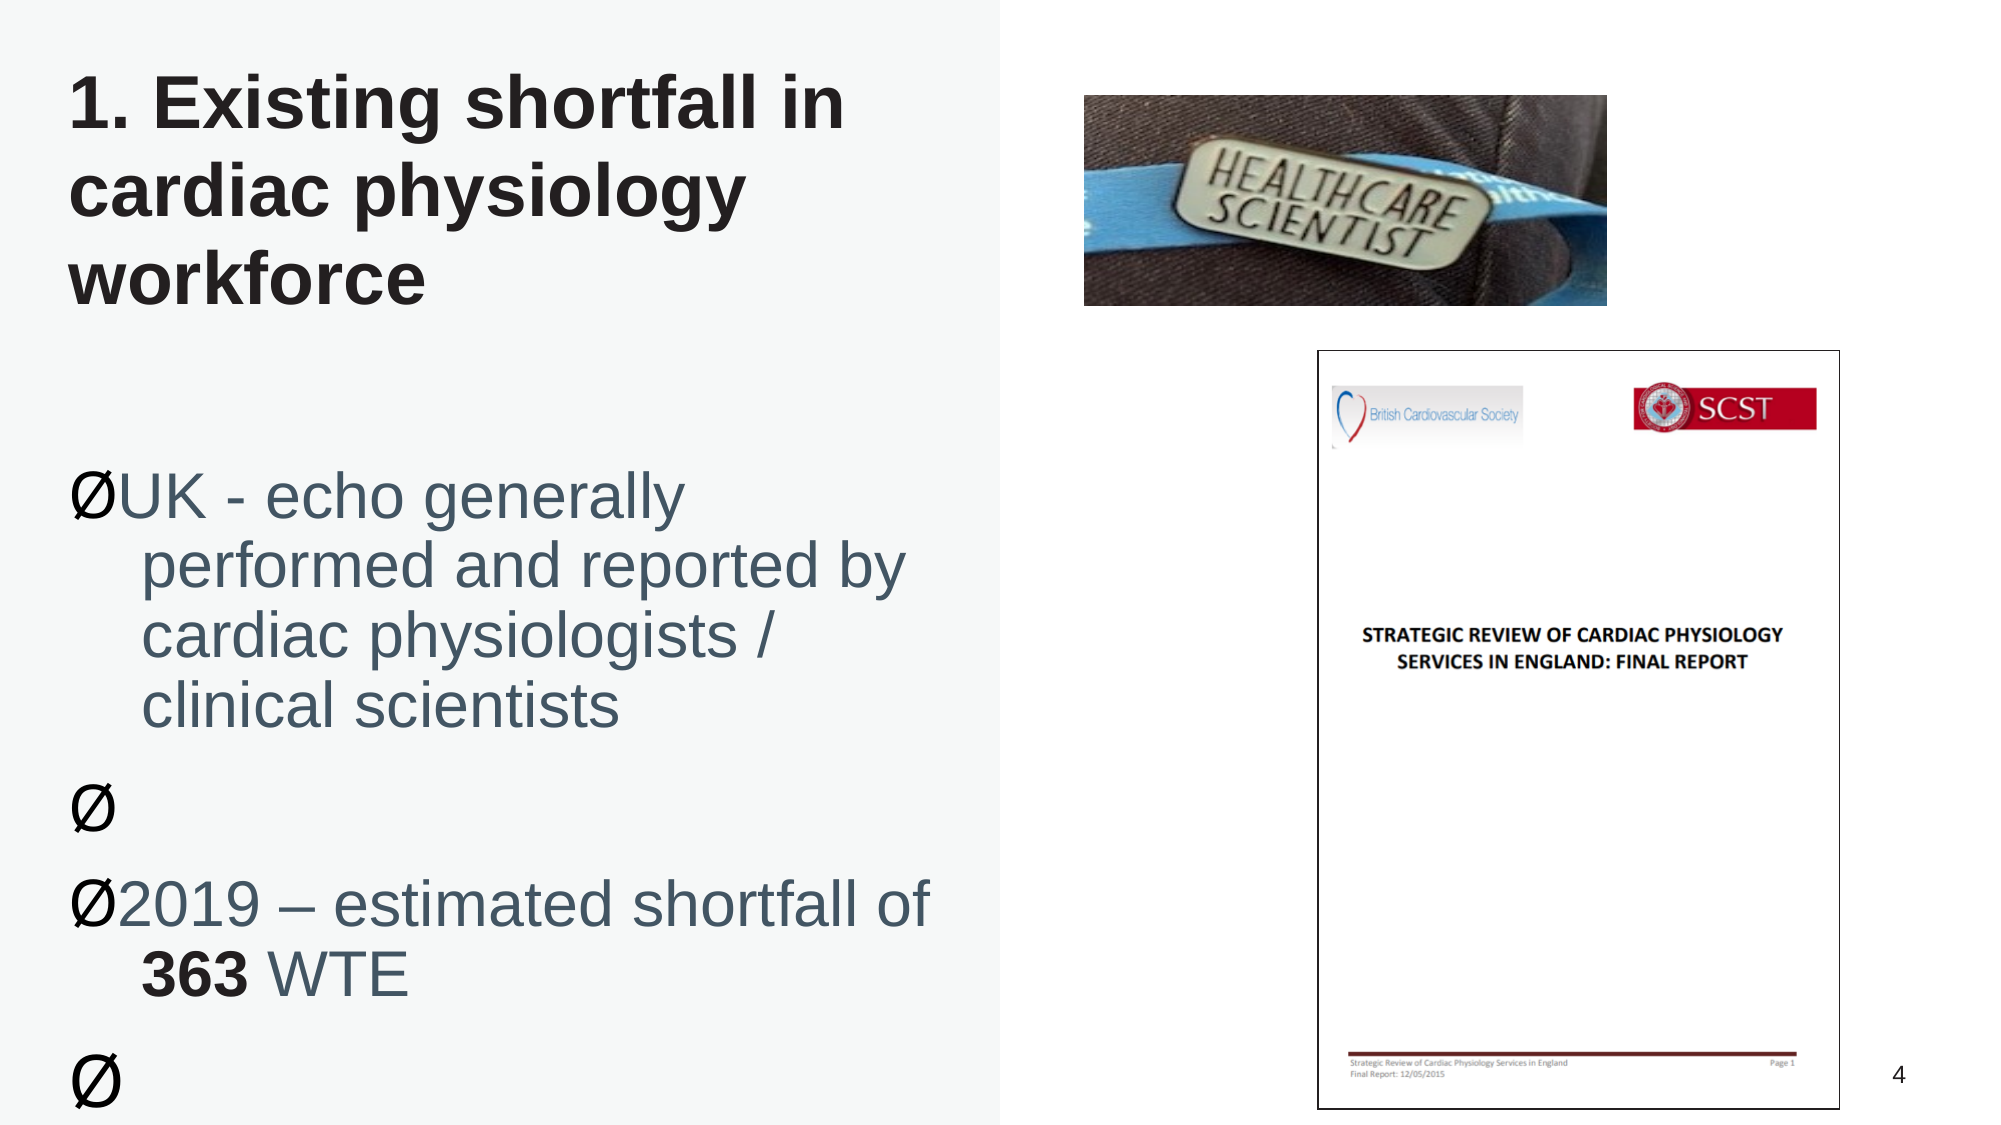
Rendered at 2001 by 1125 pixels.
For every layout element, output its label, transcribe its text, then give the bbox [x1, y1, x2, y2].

picture [1084, 95, 1607, 306]
list UK - echo generally performed and reported by cardiac physiologists / clinical scientists 2019 – estimated shortfall of 363 WTE [53, 454, 1000, 1022]
picture [1318, 351, 1839, 1109]
title 1. Existing shortfall in cardiac physiology workforce [53, 49, 982, 352]
